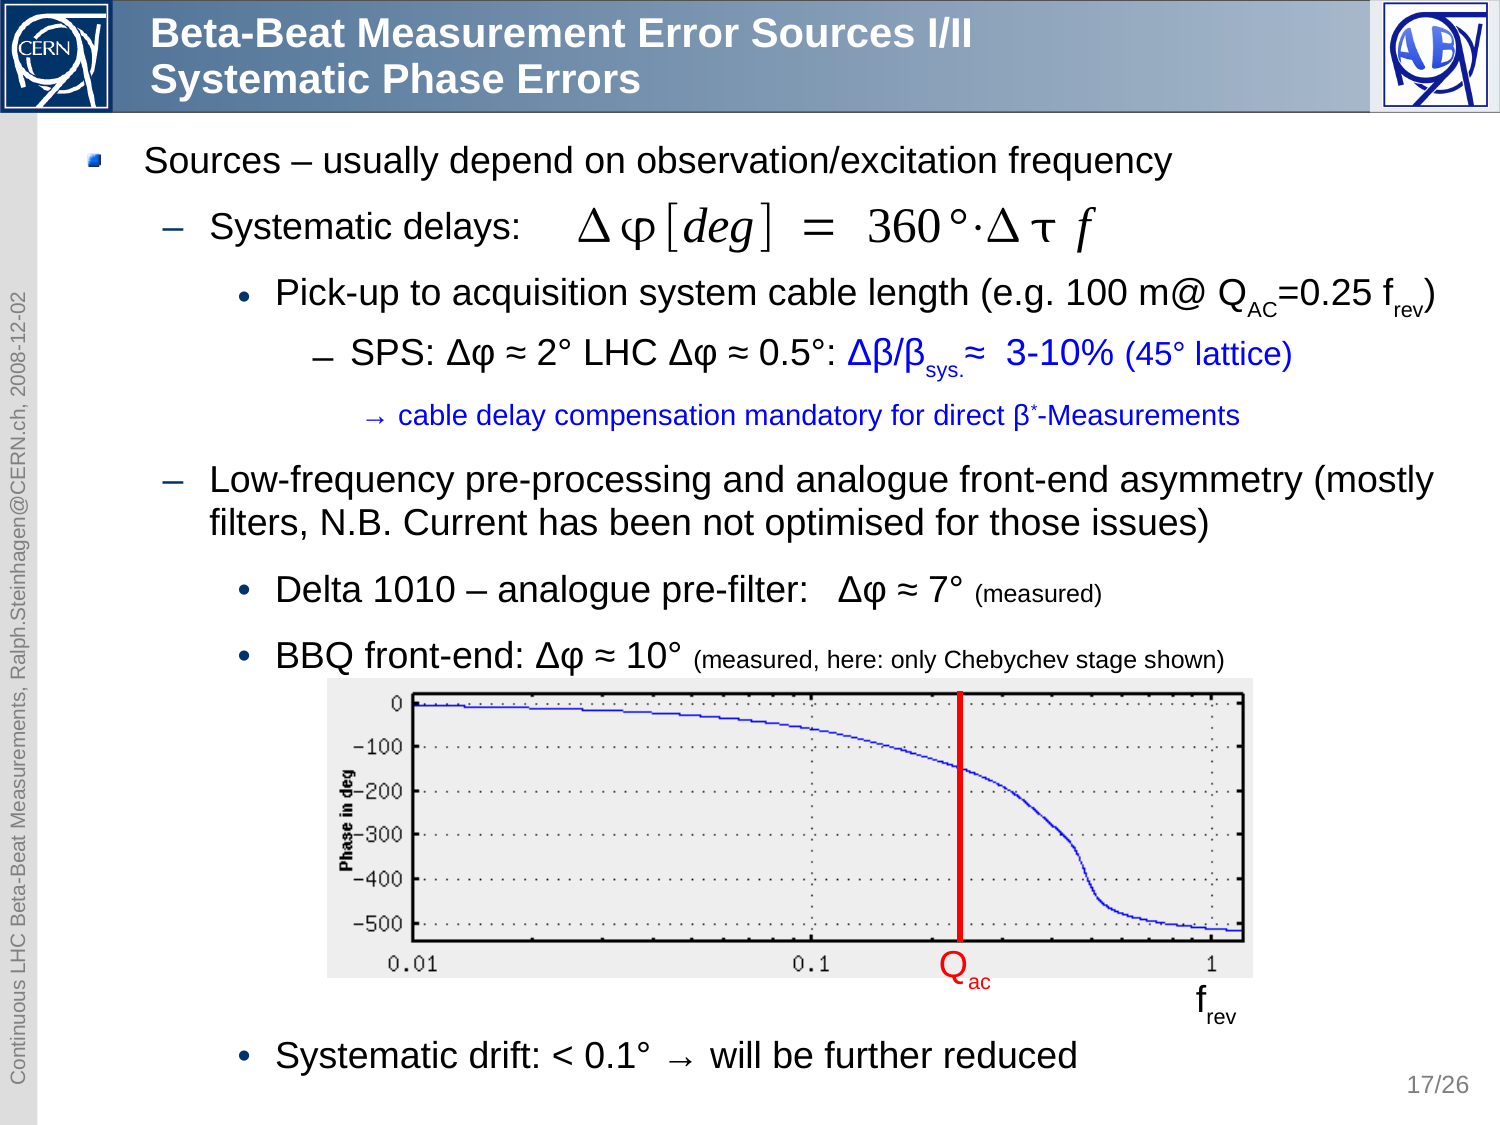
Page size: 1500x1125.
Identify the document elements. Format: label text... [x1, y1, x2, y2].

list Sources – usually depend on observation/excitation frequency Systematic delays: Pick-up to acquisition system cable length (e.g. 100 m@ QAC=0.25 frev) SPS: Δφ ≈ 2° LHC Δφ ≈ 0.5°: Δβ/βsys.≈ 3-10% (45° lattice) → cable delay compensation mandatory for direct β*-Measurements Low-frequency pre-processing and analogue front-end asymmetry (mostly filters, N.B. Current has been not optimised for those issues) Delta 1010 – analogue pre-filter: Δφ ≈ 7° (measured) BBQ front-end: Δφ ≈ 10° (measured, here: only Chebychev stage shown) Systematic drift: < 0.1° → will be further reduced [87, 137, 1438, 1077]
picture [327, 678, 1253, 978]
text_box Qac [924, 936, 1007, 1002]
chart [565, 197, 1103, 255]
text_box frev [1181, 970, 1252, 1037]
picture [1382, 1, 1489, 108]
title Beta-Beat Measurement Error Sources I/II Systematic Phase Errors [150, 7, 1201, 106]
picture [0, 0, 113, 113]
